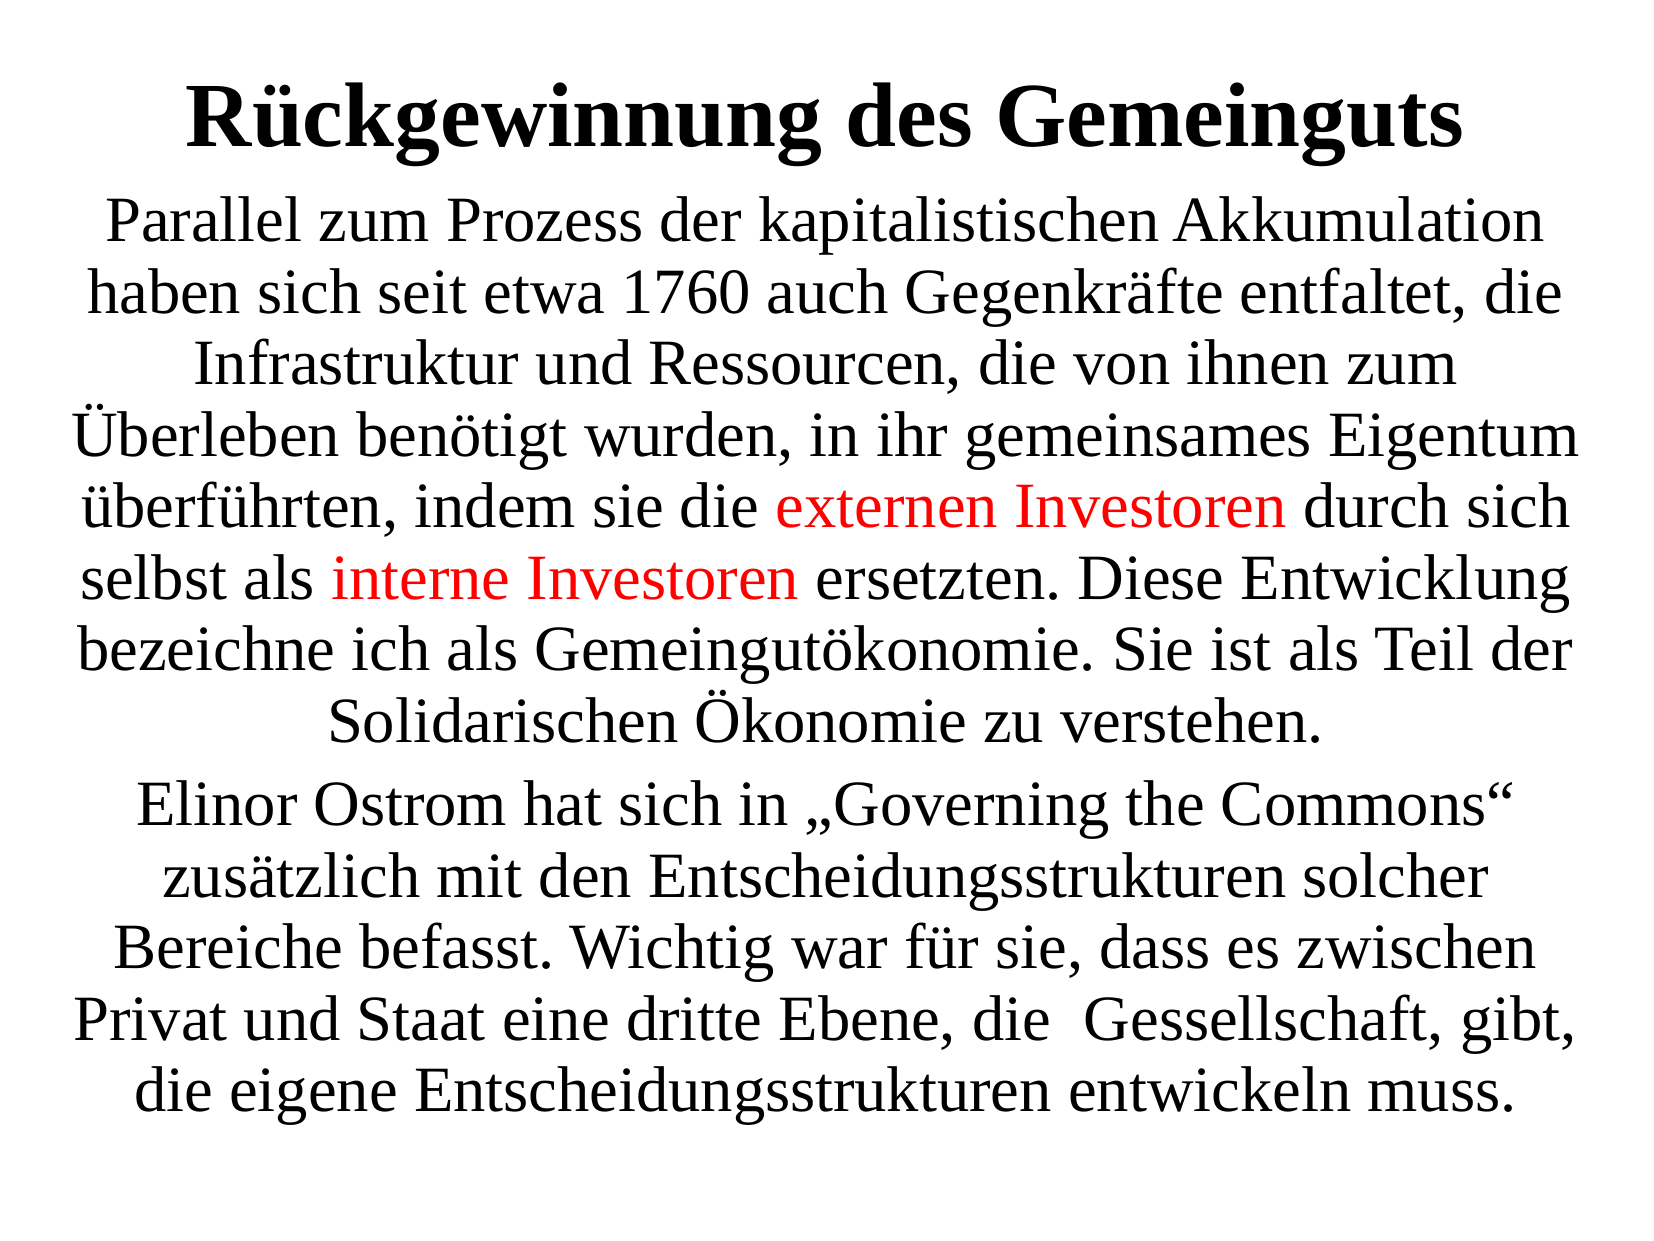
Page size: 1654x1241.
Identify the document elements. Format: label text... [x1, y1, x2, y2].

text_box Rückgewinnung des Gemeinguts Parallel zum Prozess der kapitalistischen Akkumulation haben sich seit etwa 1760 auch Gegenkräfte entfaltet, die Infrastruktur und Ressourcen, die von ihnen zum Überleben benötigt wurden, in ihr gemeinsames Eigentum überführten, indem sie die externen Investoren durch sich selbst als interne Investoren ersetzten. Diese Entwicklung bezeichne ich als Gemeingutökonomie. Sie ist als Teil der Solidarischen Ökonomie zu verstehen. Elinor Ostrom hat sich in „Governing the Commons“ zusätzlich mit den Entscheidungsstrukturen solcher Bereiche befasst. Wichtig war für sie, dass es zwischen Privat und Staat eine dritte Ebene, die Gessellschaft, gibt, die eigene Entscheidungsstrukturen entwickeln muss. [56, 57, 1608, 1145]
